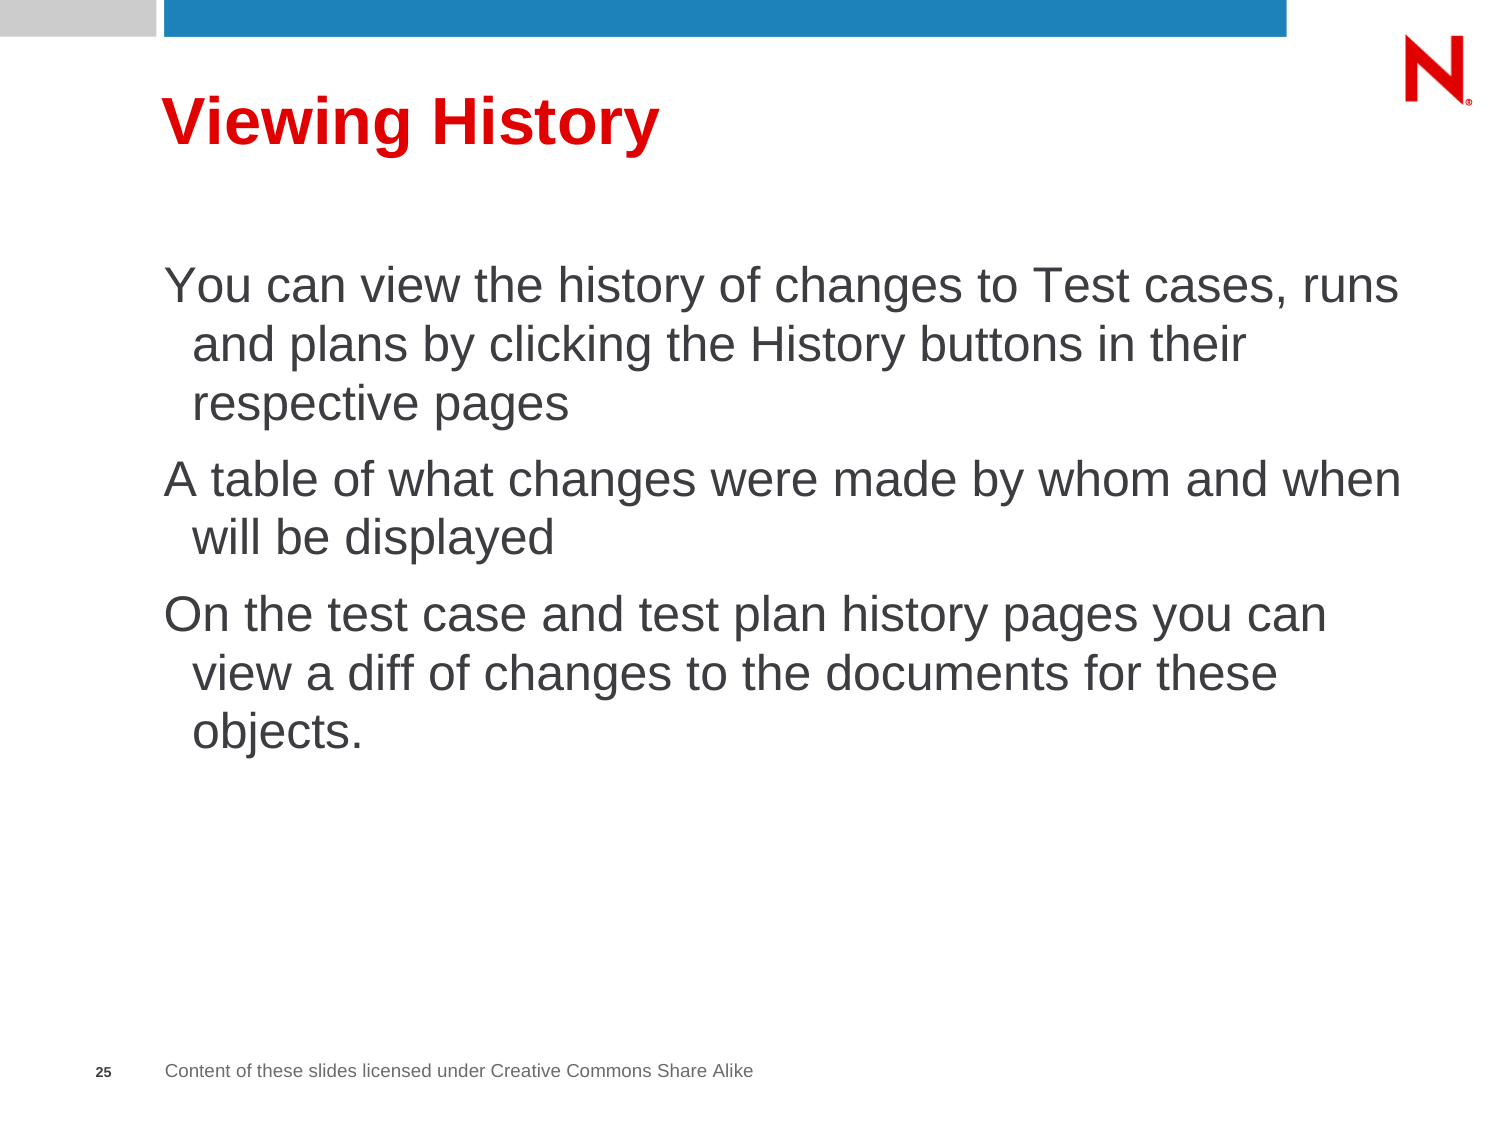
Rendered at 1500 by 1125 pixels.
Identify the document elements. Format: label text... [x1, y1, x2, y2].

picture [1403, 32, 1473, 107]
list You can view the history of changes to Test cases, runs and plans by clicking the History buttons in their respective pages A table of what changes were made by whom and when will be displayed On the test case and test plan history pages you can view a diff of changes to the documents for these objects. [163, 254, 1404, 986]
title Viewing History [161, 41, 1383, 205]
